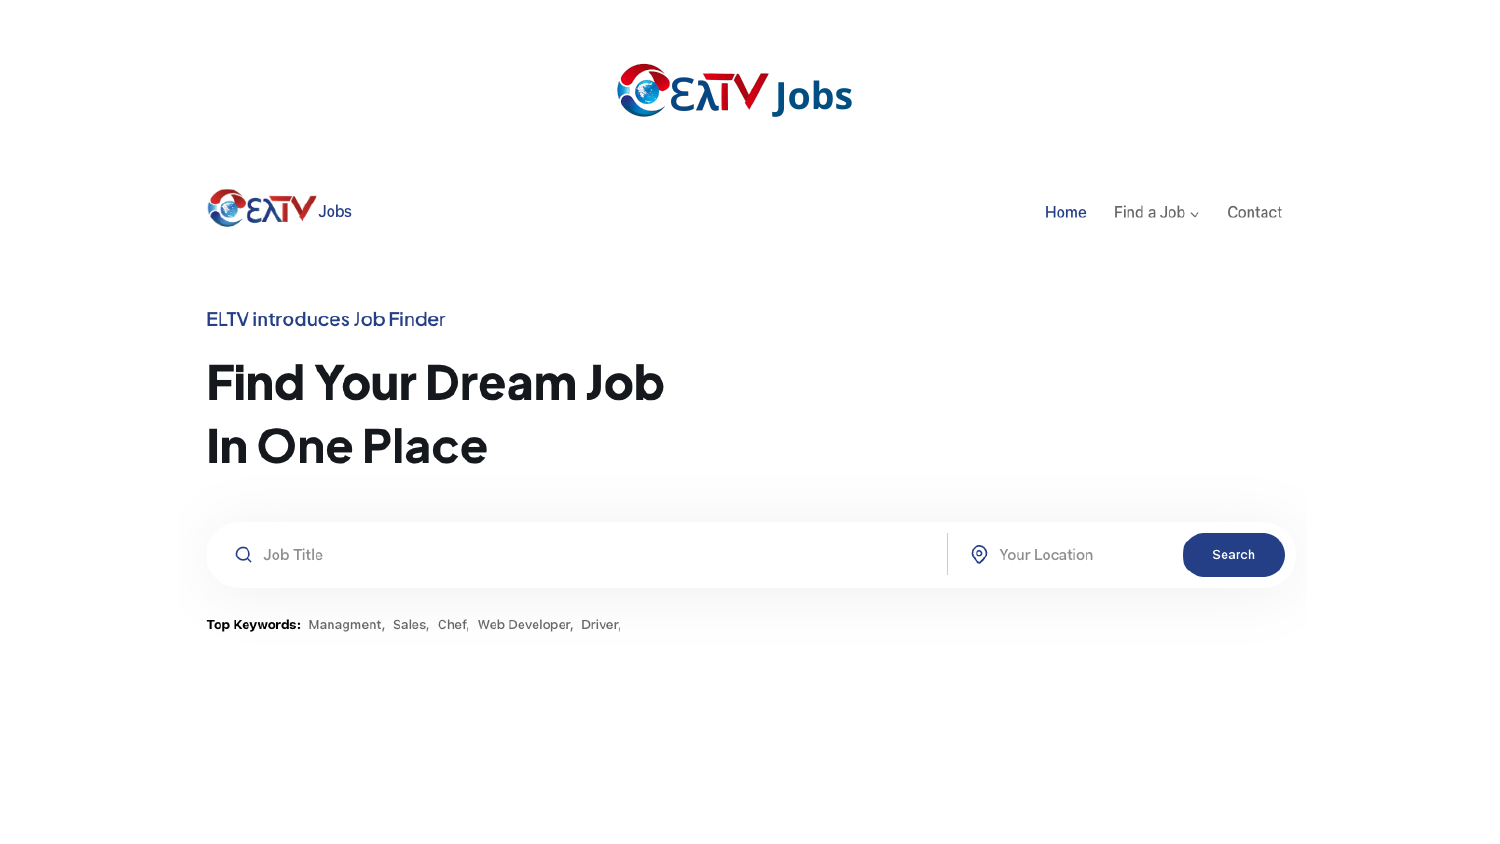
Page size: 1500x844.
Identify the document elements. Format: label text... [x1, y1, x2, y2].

text_box Jobs [760, 57, 883, 133]
picture [617, 63, 769, 118]
picture [179, 175, 1307, 669]
